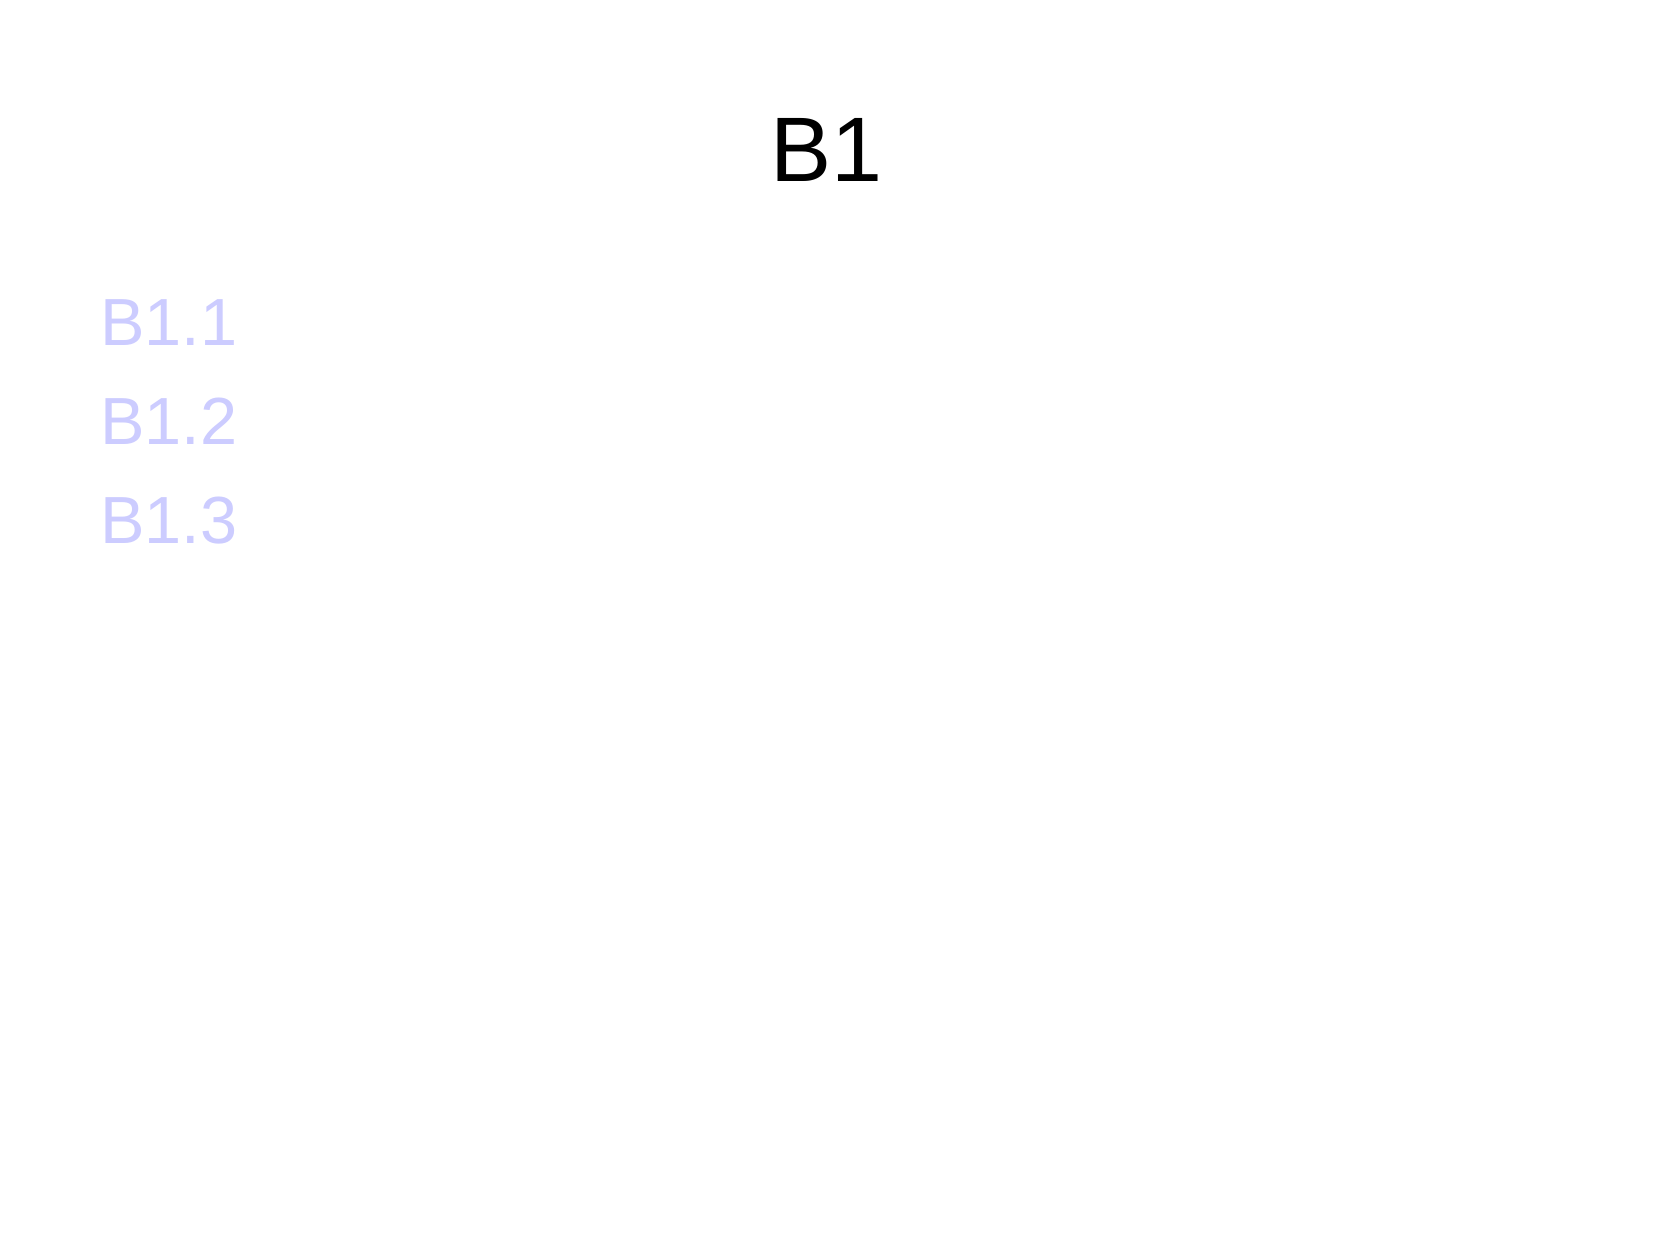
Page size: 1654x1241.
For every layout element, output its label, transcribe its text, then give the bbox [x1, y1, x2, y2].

title B1 [82, 56, 1571, 250]
list B1.1 B1.2 B1.3 [82, 290, 1571, 1094]
